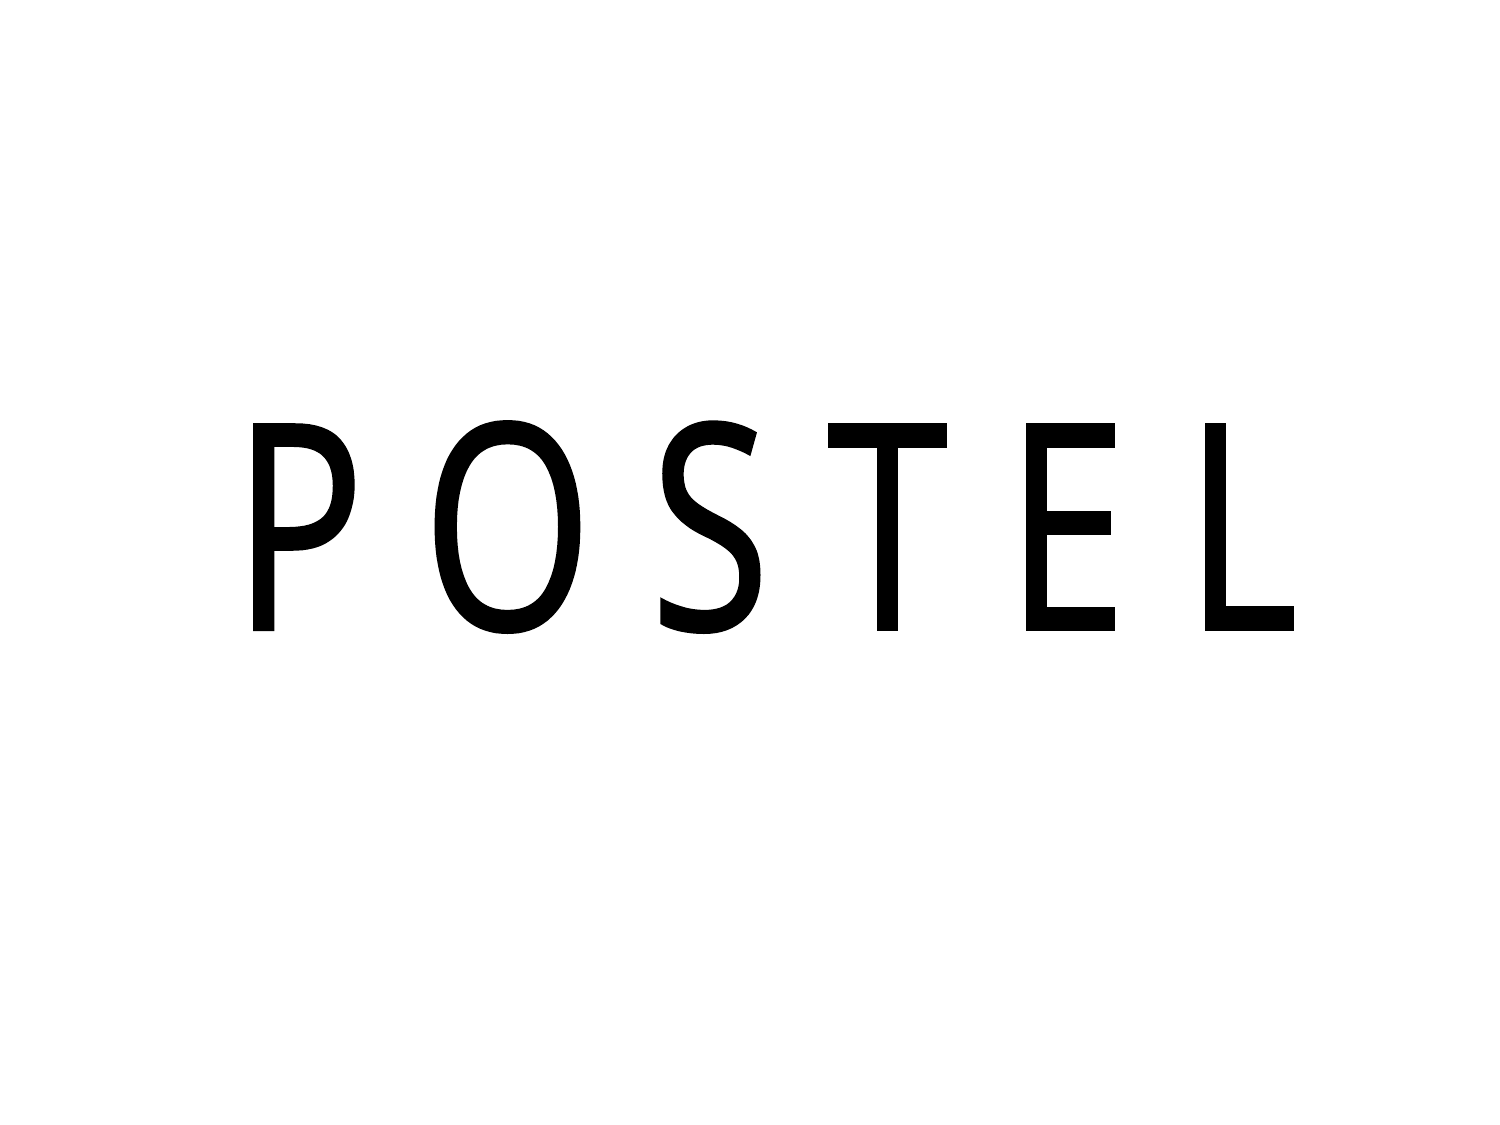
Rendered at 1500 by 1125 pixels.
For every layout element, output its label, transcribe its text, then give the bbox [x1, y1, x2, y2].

text_box P O S T E L [661, 421, 760, 634]
text_box P O S T E L [829, 424, 947, 631]
text_box P O S T E L [1026, 424, 1115, 631]
text_box P O S T E L [253, 424, 354, 631]
text_box P O S T E L [1205, 424, 1294, 631]
text_box P O S T E L [435, 420, 580, 634]
